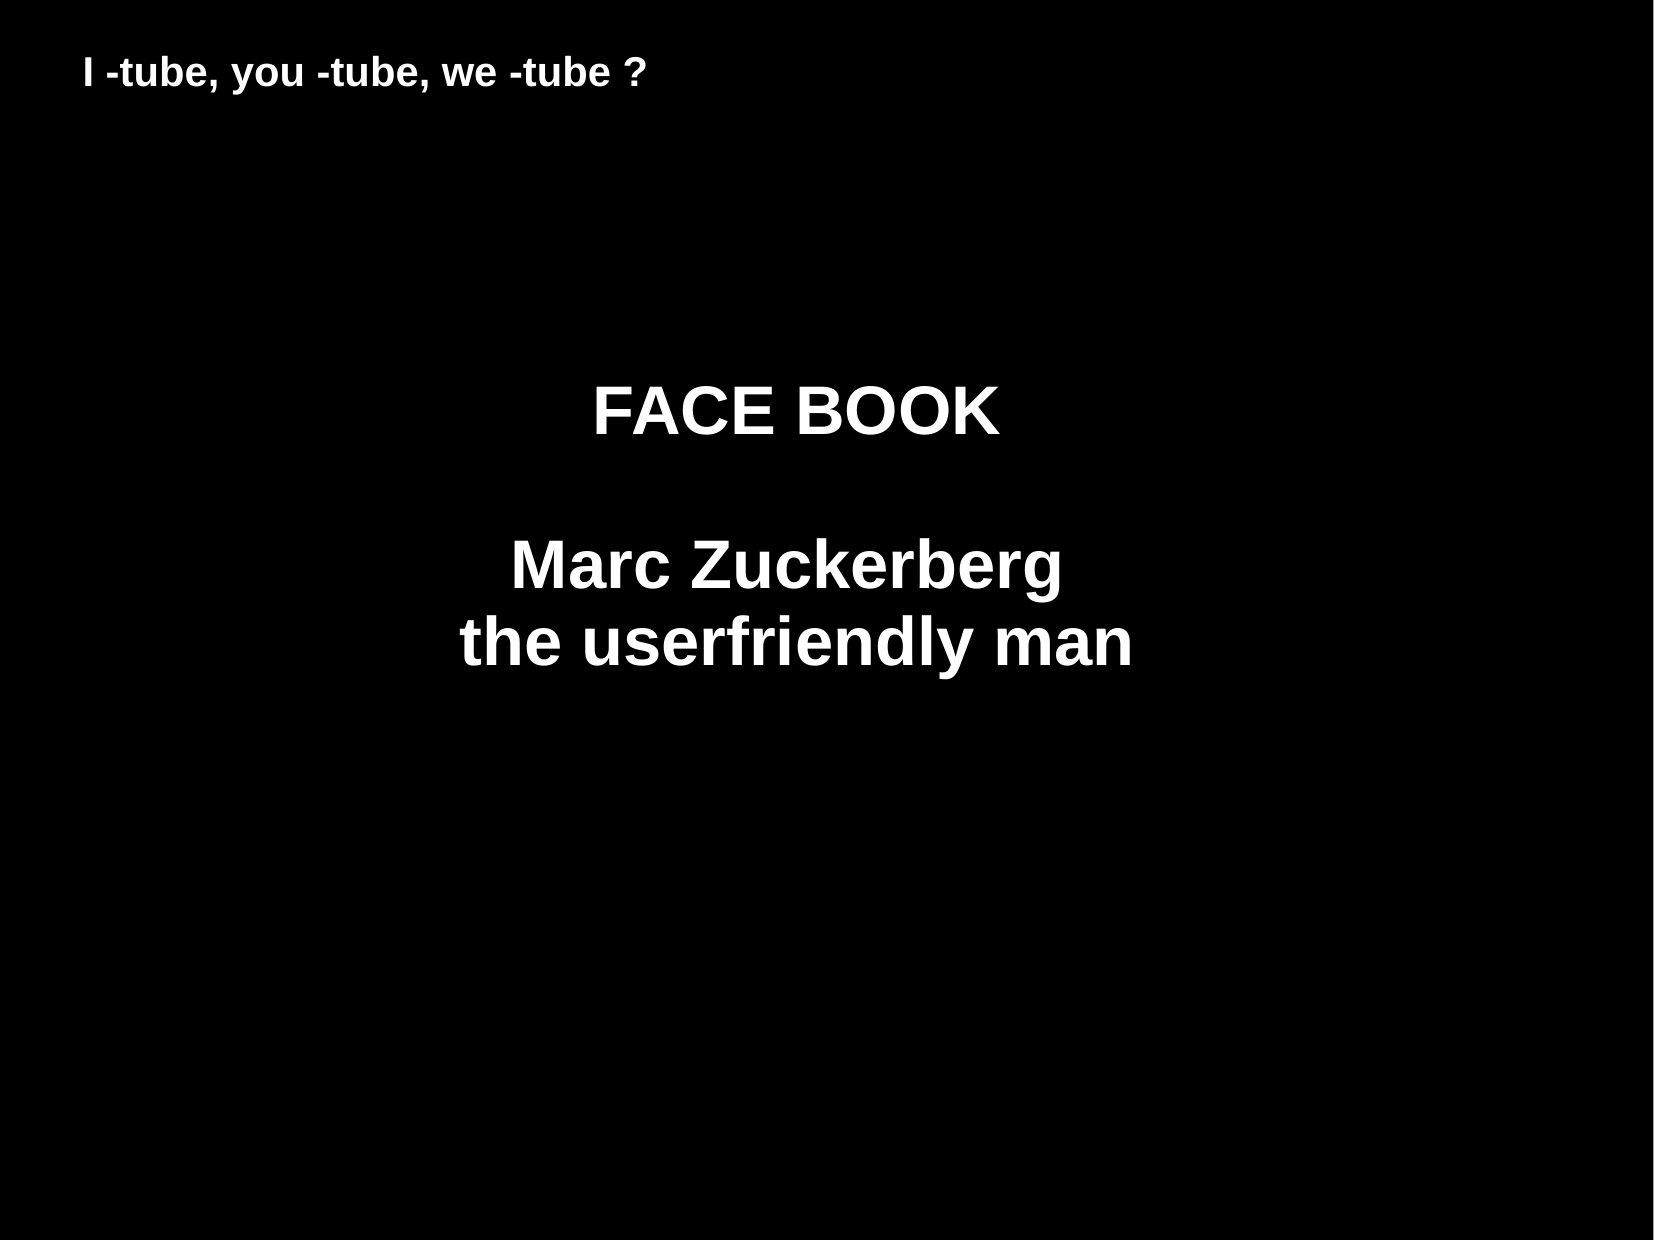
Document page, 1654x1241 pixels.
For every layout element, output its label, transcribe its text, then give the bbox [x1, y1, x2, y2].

title I -tube, you -tube, we -tube ? [82, 31, 1571, 275]
text_box FACE BOOK Marc Zuckerberg the userfriendly man [59, 118, 1536, 841]
